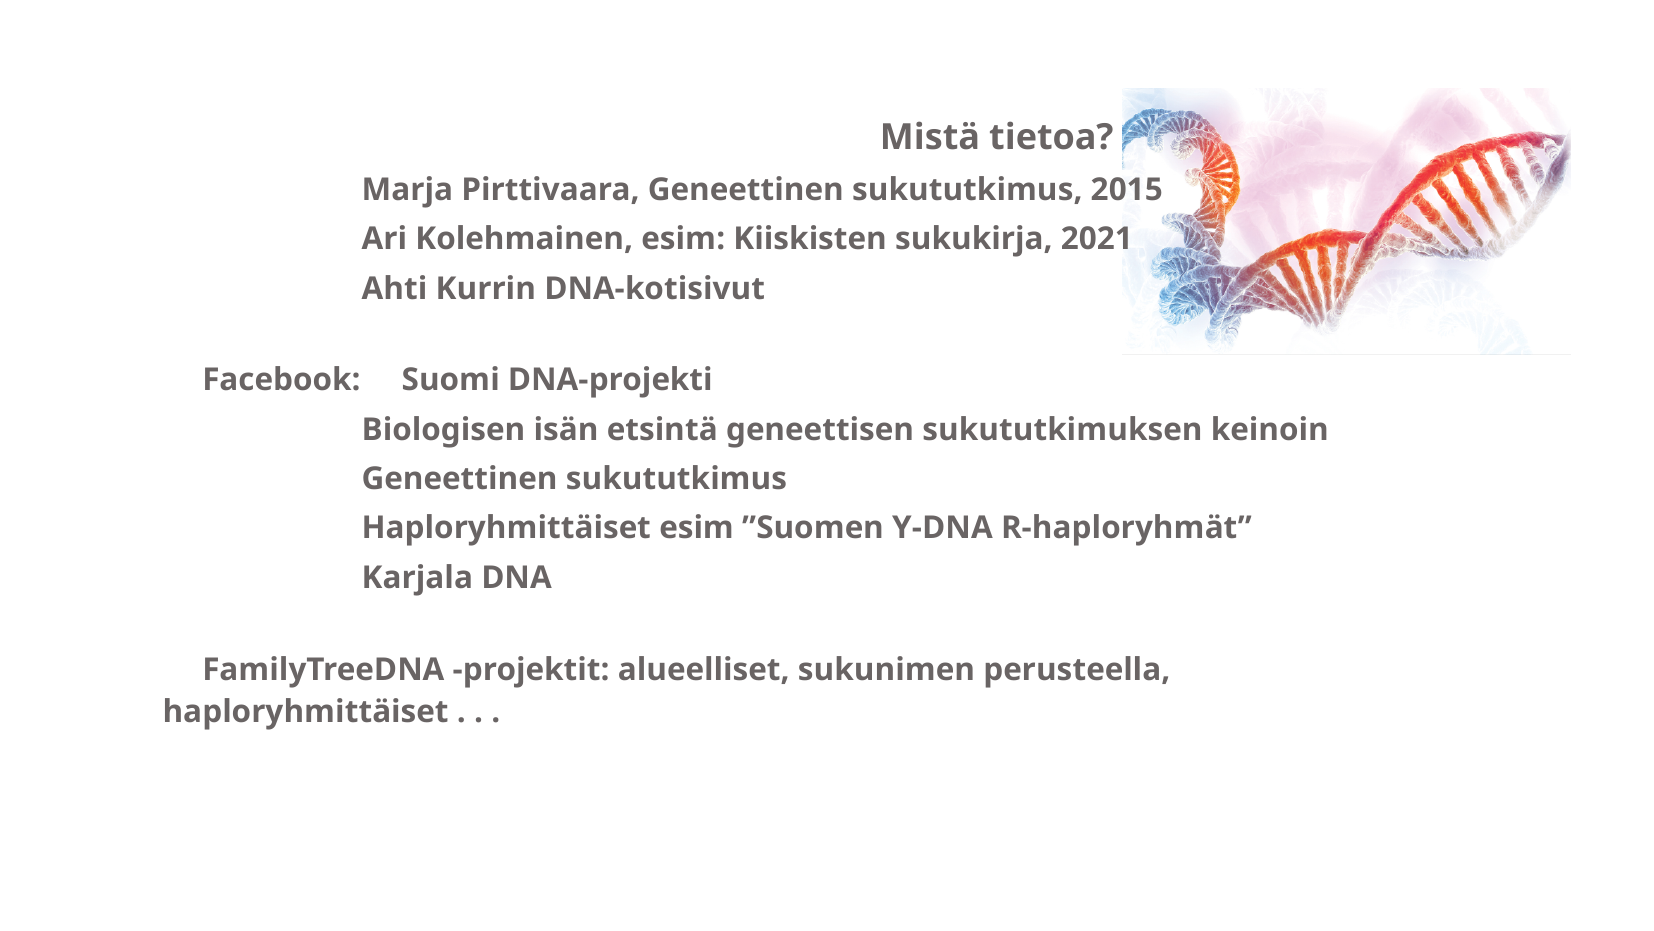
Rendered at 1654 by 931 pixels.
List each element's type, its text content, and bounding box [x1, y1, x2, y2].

text_box Mistä tietoa? Marja Pirttivaara, Geneettinen sukututkimus, 2015 Ari Kolehmainen, esim: Kiiskisten sukukirja, 2021 Ahti Kurrin DNA-kotisivut Facebook: Suomi DNA-projekti Biologisen isän etsintä geneettisen sukututkimuksen keinoin Geneettinen sukututkimus Haploryhmittäiset esim ”Suomen Y-DNA R-haploryhmät” Karjala DNA FamilyTreeDNA -projektit: alueelliset, sukunimen perusteella, haploryhmittäiset . . . [147, 103, 1506, 931]
picture [1122, 88, 1571, 355]
